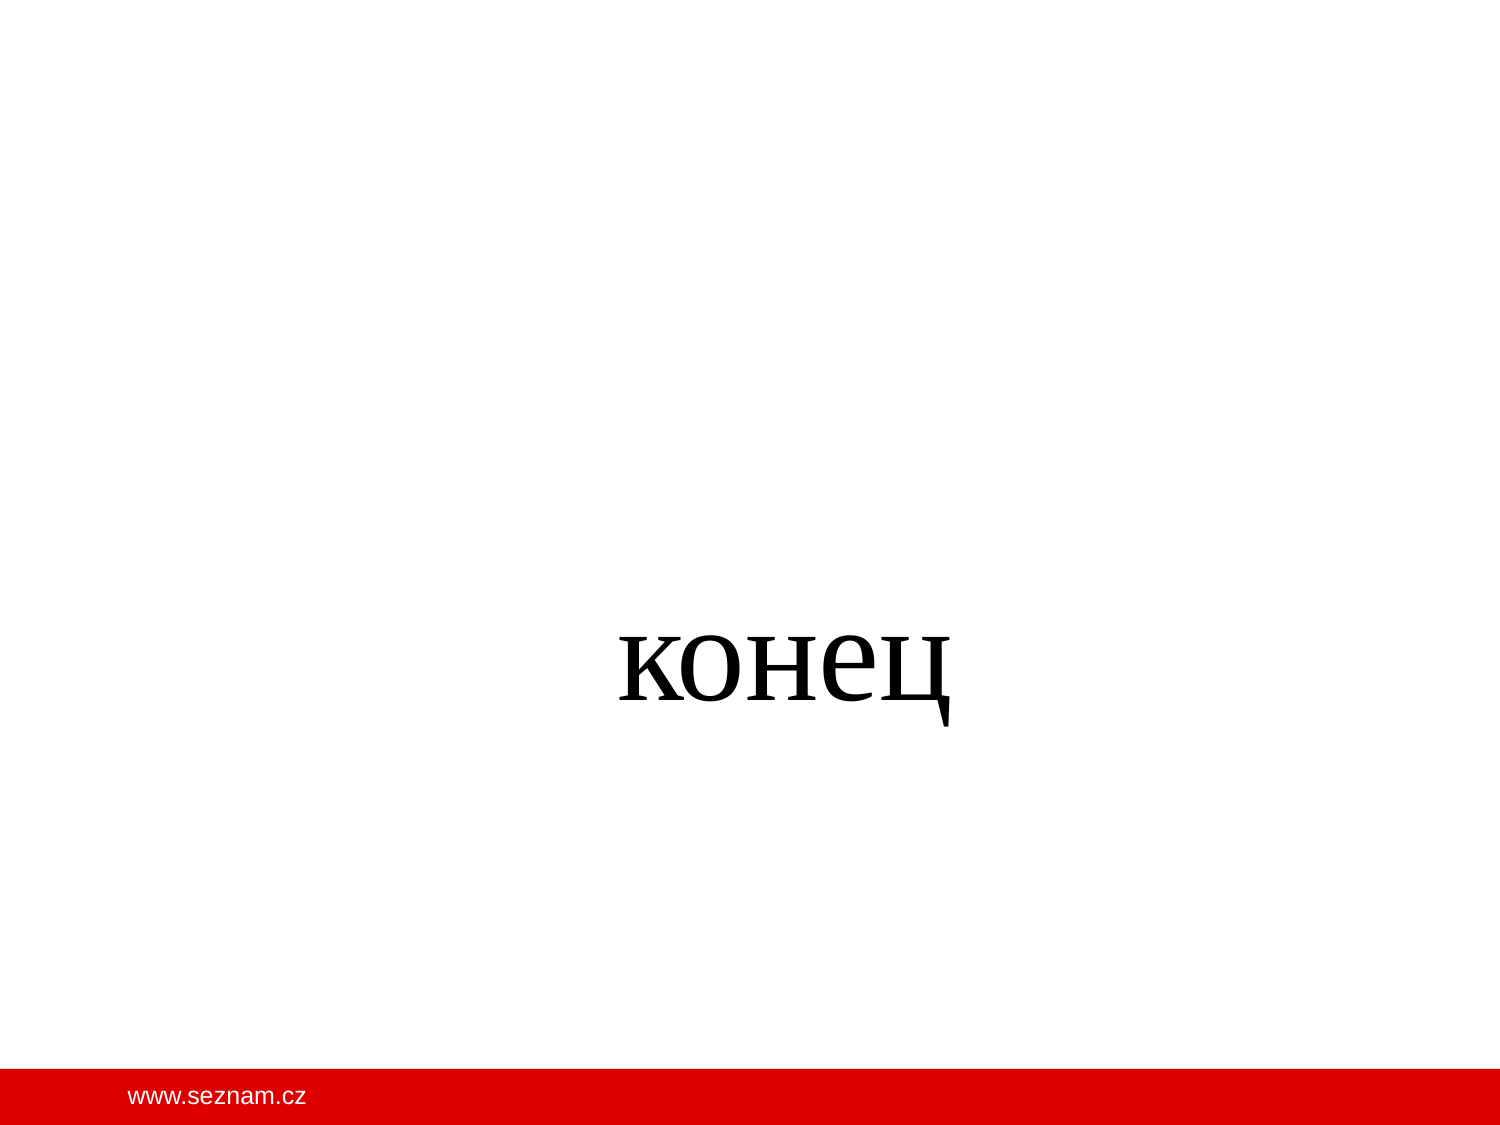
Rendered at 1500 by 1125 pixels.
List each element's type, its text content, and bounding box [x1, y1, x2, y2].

list конец [112, 562, 1388, 917]
